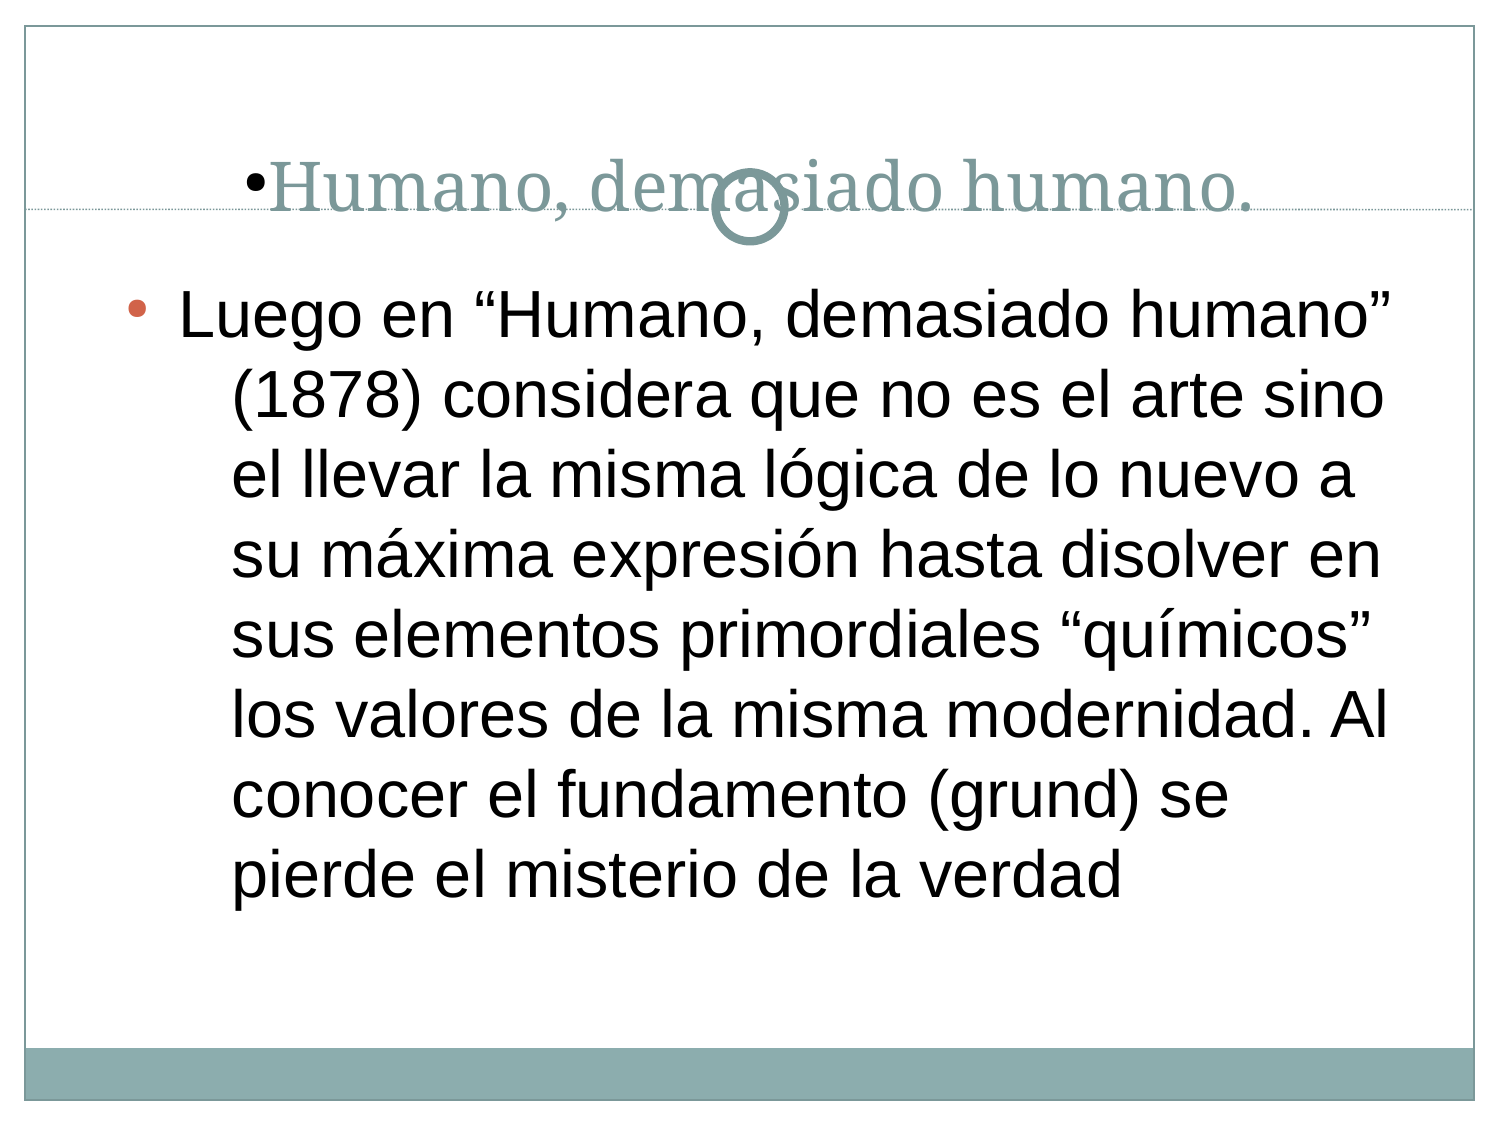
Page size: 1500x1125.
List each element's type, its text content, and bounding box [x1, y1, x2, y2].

list Luego en “Humano, demasiado humano” (1878) considera que no es el arte sino el llevar la misma lógica de lo nuevo a su máxima expresión hasta disolver en sus elementos primordiales “químicos” los valores de la misma modernidad. Al conocer el fundamento (grund) se pierde el misterio de la verdad [75, 263, 1425, 1006]
title Humano, demasiado humano. [75, 44, 1425, 233]
